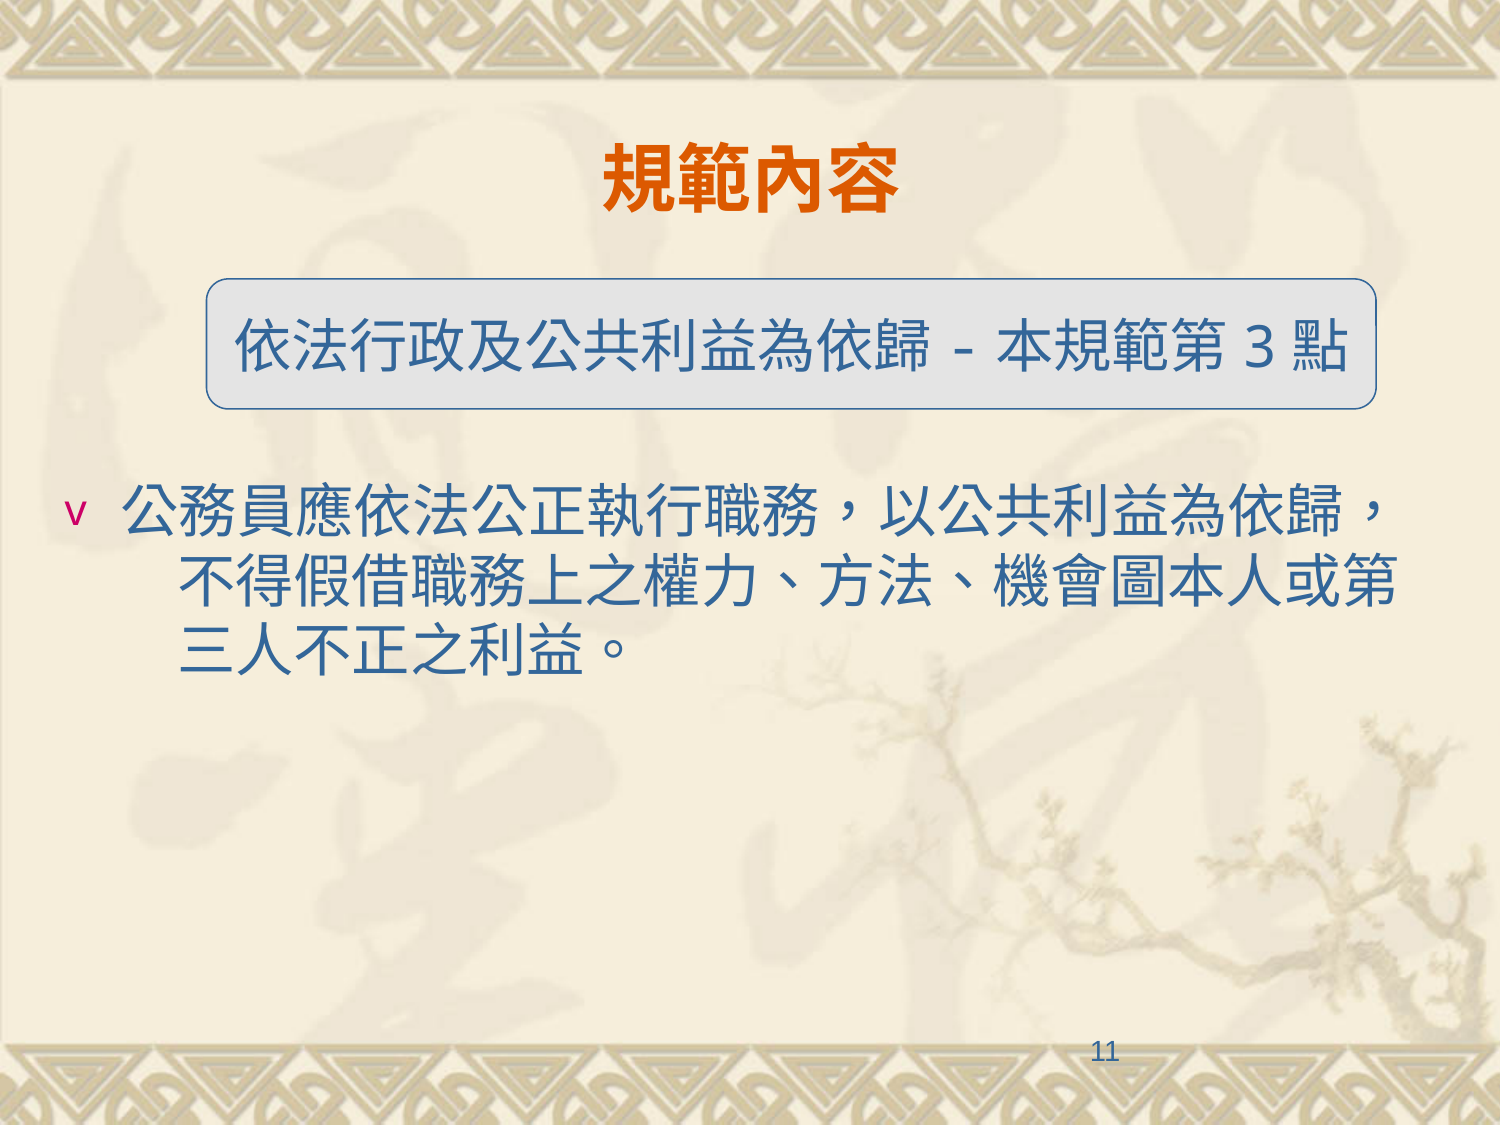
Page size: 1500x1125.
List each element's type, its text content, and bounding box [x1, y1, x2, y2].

title 規範內容 [537, 113, 967, 240]
text_box [1074, 1024, 1451, 1103]
text_box 依法行政及公共利益為依歸-本規範第3點 [206, 278, 1377, 409]
list 公務員應依法公正執行職務，以公共利益為依歸，不得假借職務上之權力、方法、機會圖本人或第三人不正之利益。 [49, 466, 1451, 1001]
